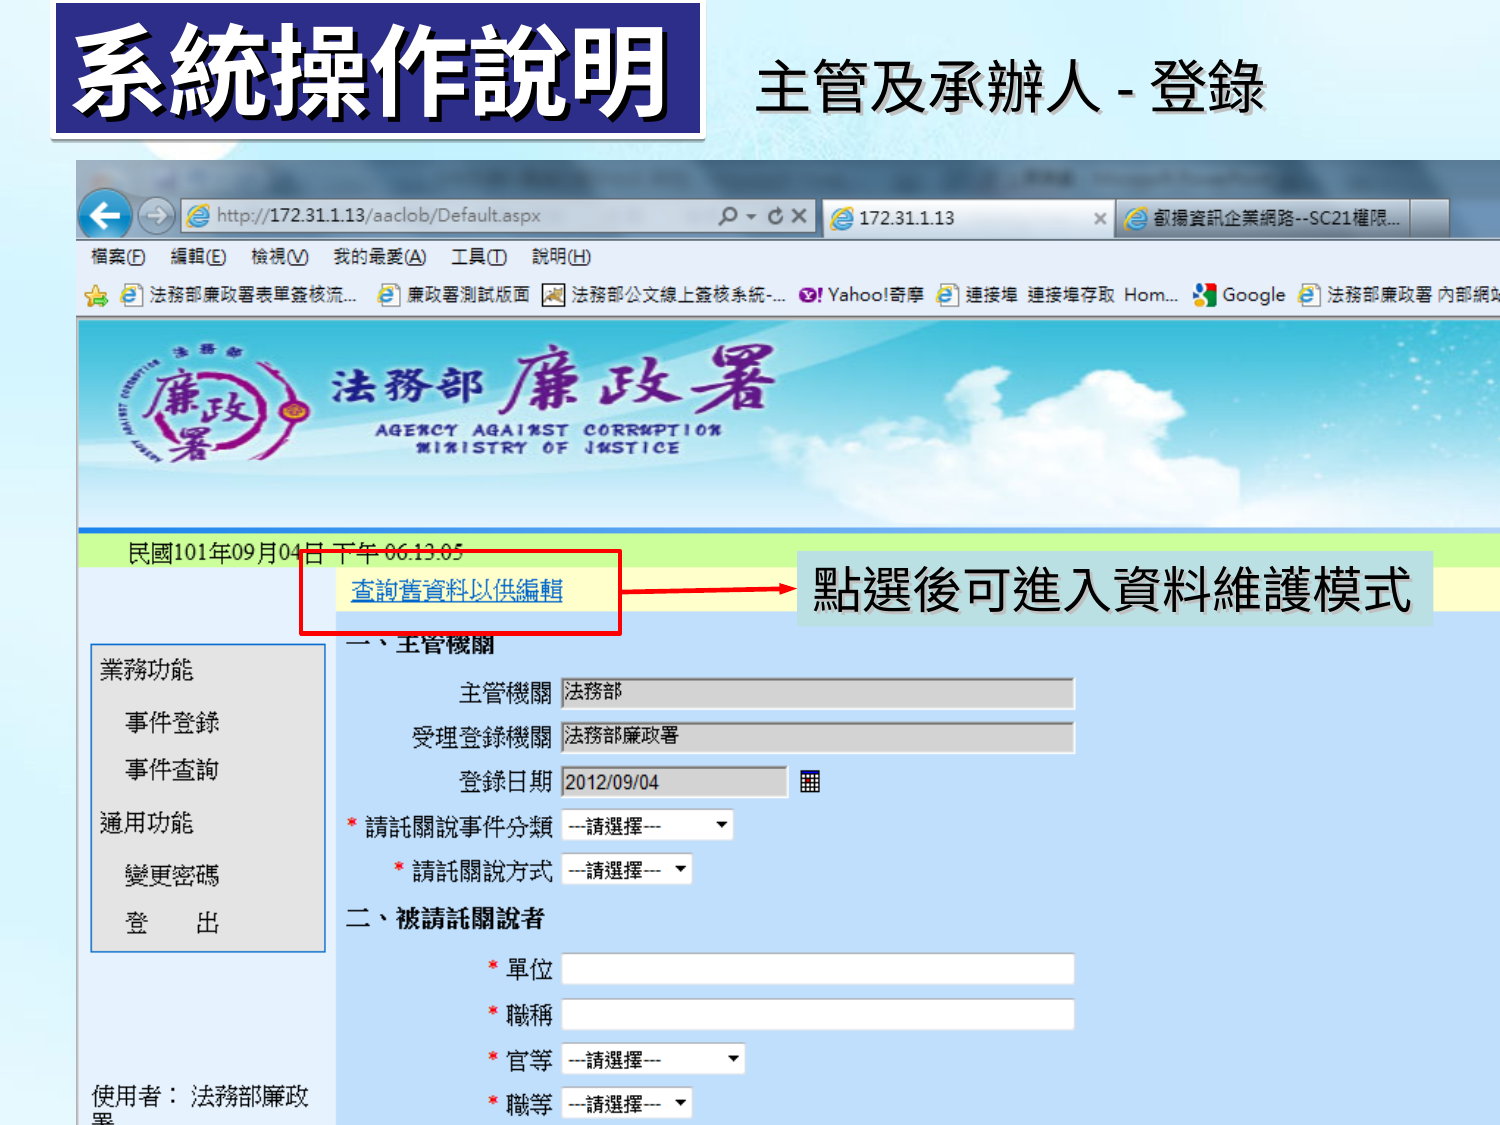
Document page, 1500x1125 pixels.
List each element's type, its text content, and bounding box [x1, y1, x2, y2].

title 系統操作說明 [53, 0, 703, 137]
picture [0, 0, 1500, 1125]
text_box 點選後可進入資料維護模式 [797, 550, 1434, 627]
text_box 主管及承辦人-登錄 [738, 42, 1266, 160]
